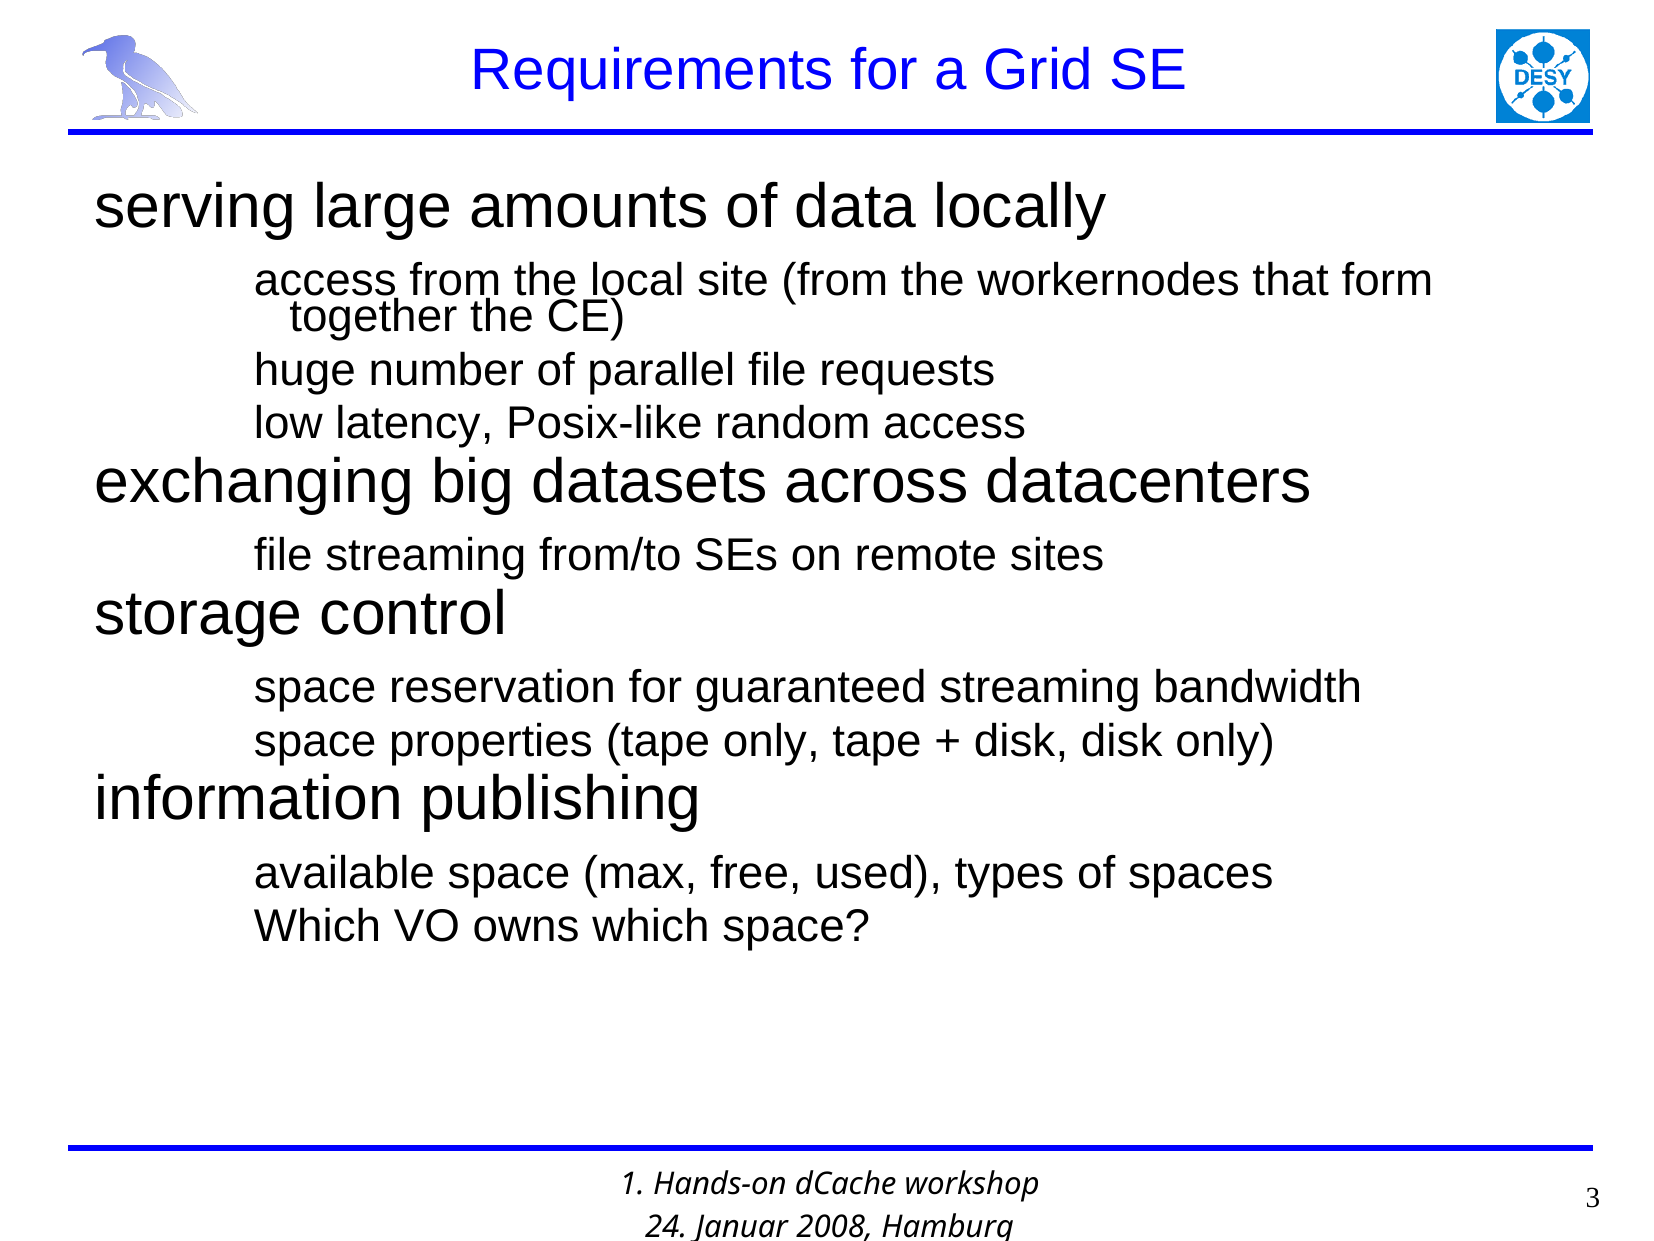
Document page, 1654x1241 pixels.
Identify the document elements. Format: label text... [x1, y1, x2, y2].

title Requirements for a Grid SE [236, 19, 1423, 119]
picture [1496, 29, 1590, 123]
list serving large amounts of data locally access from the local site (from the workernodes that form together the CE) huge number of parallel file requests low latency, Posix-like random access exchanging big datasets across datacenters file streaming from/to SEs on remote sites storage control space reservation for guaranteed streaming bandwidth space properties (tape only, tape + disk, disk only) information publishing available space (max, free, used), types of spaces Which VO owns which space? [76, 188, 1565, 1169]
picture [57, 22, 223, 133]
